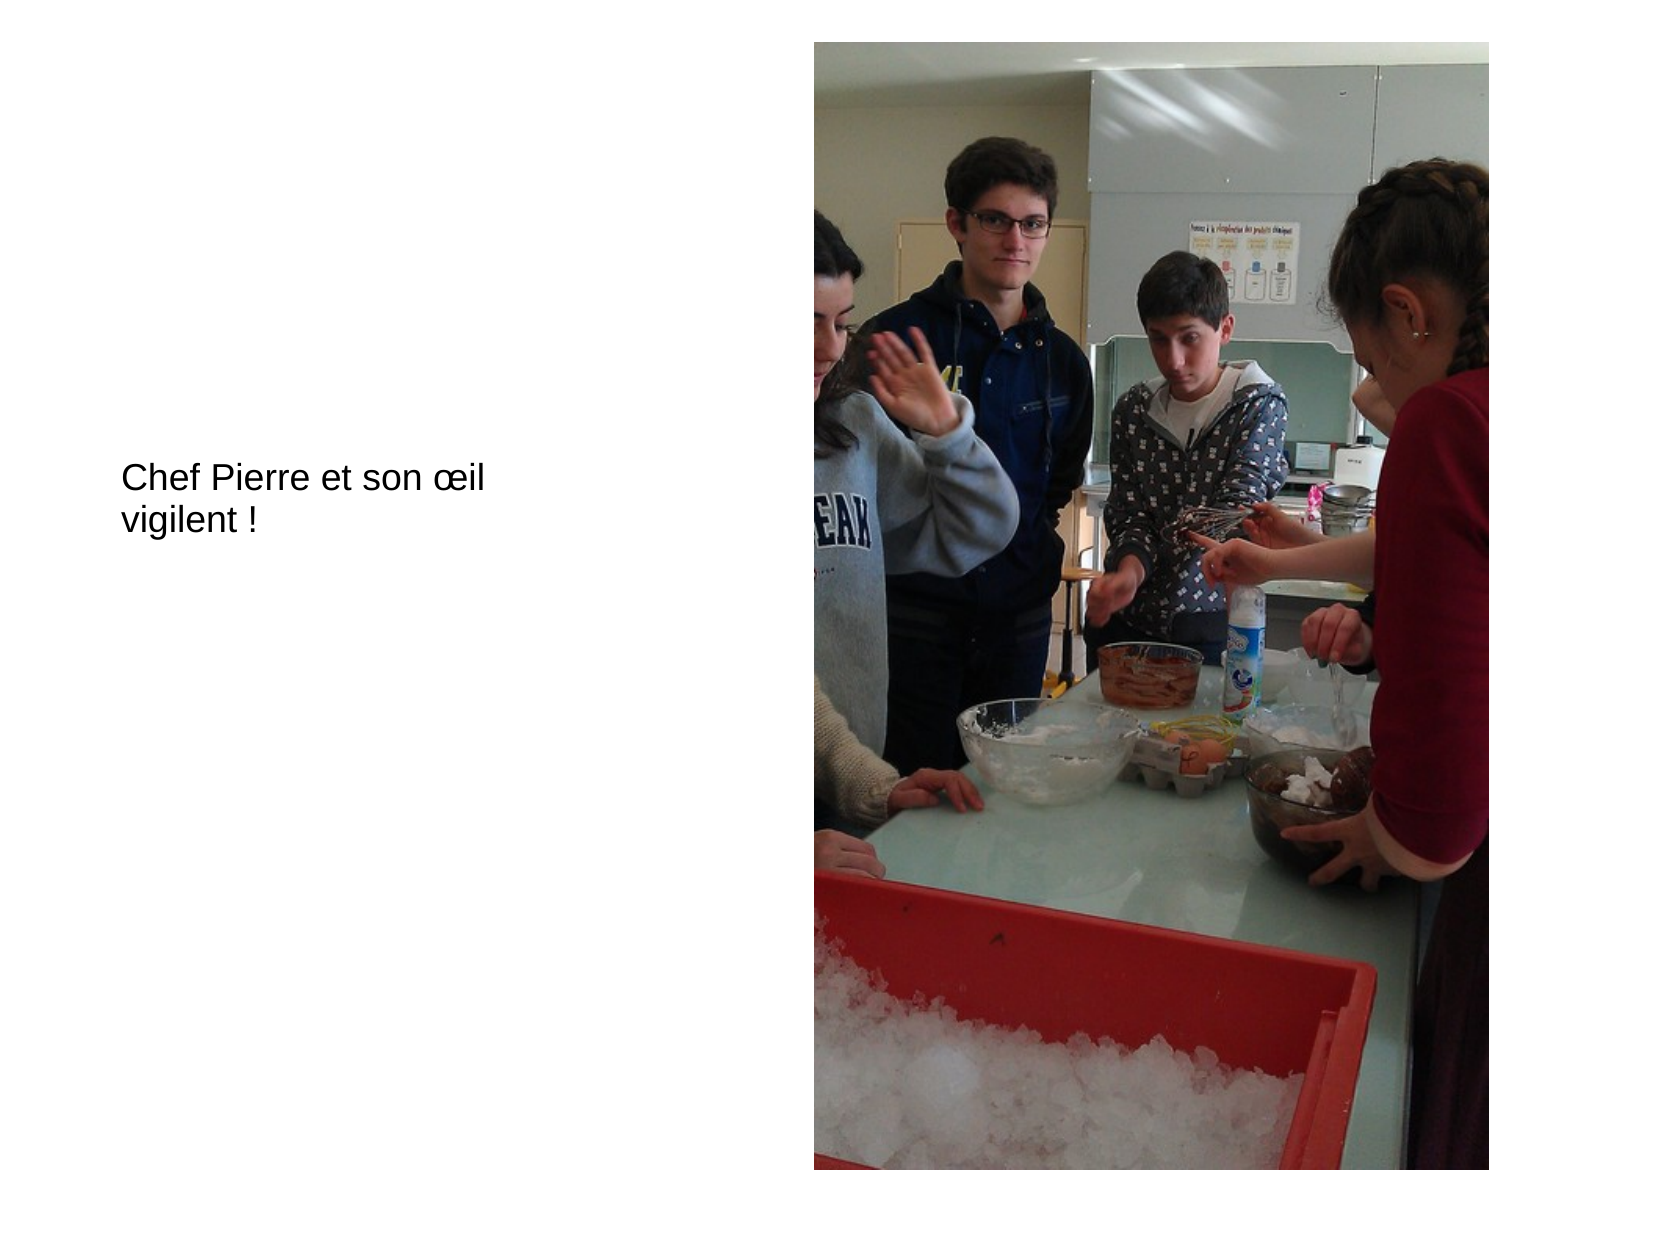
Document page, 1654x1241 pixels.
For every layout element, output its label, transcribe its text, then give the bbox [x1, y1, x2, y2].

picture [814, 42, 1489, 1170]
text_box Chef Pierre et son œil vigilent ! [106, 448, 638, 548]
